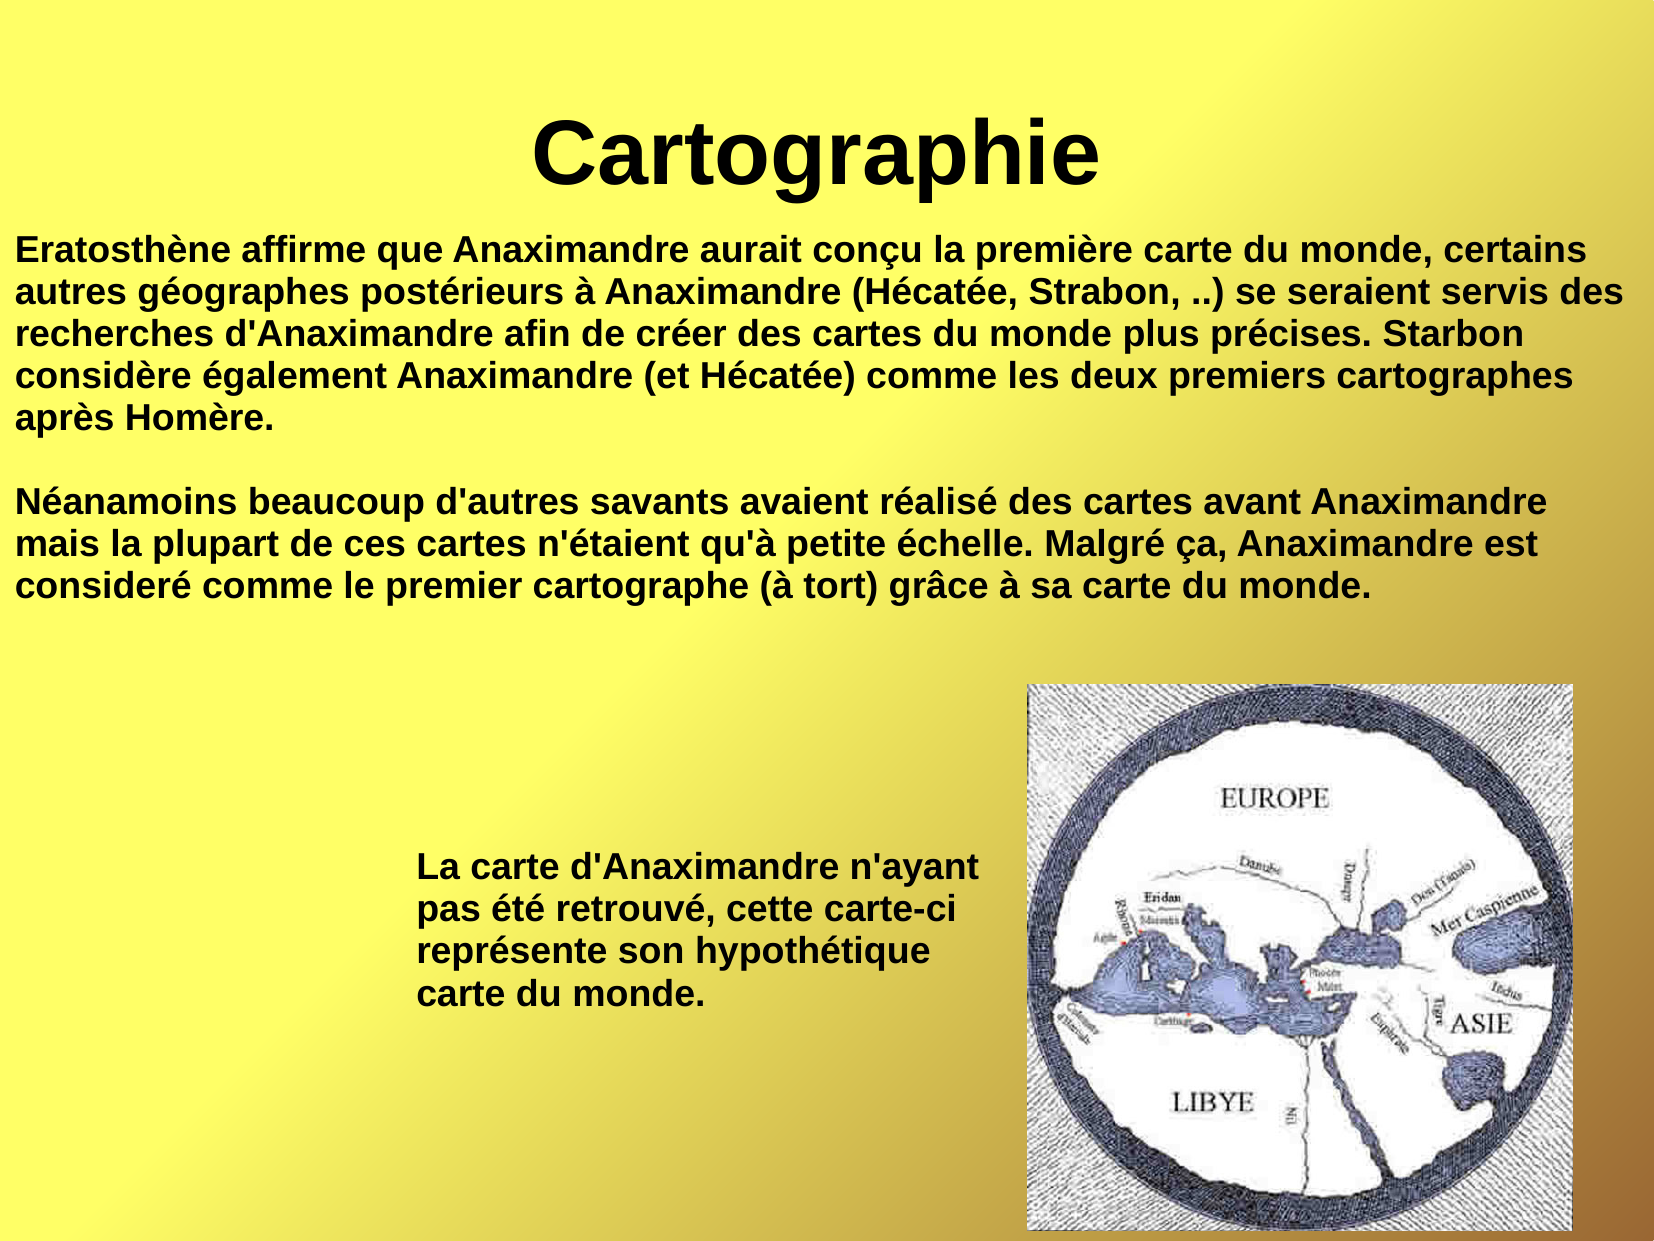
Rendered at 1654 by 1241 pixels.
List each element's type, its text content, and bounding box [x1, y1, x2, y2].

picture [1027, 684, 1573, 1231]
text_box La carte d'Anaximandre n'ayant pas été retrouvé, cette carte-ci représente son hypothétique carte du monde. [401, 838, 1004, 1241]
title Cartographie [82, 49, 1571, 220]
text_box Eratosthène affirme que Anaximandre aurait conçu la première carte du monde, certains autres géographes postérieurs à Anaximandre (Hécatée, Strabon, ..) se seraient servis des recherches d'Anaximandre afin de créer des cartes du monde plus précises. Starbon considère également Anaximandre (et Hécatée) comme les deux premiers cartographes après Homère. Néanamoins beaucoup d'autres savants avaient réalisé des cartes avant Anaximandre mais la plupart de ces cartes n'étaient qu'à petite échelle. Malgré ça, Anaximandre est consideré comme le premier cartographe (à tort) grâce à sa carte du monde. [0, 220, 1654, 625]
